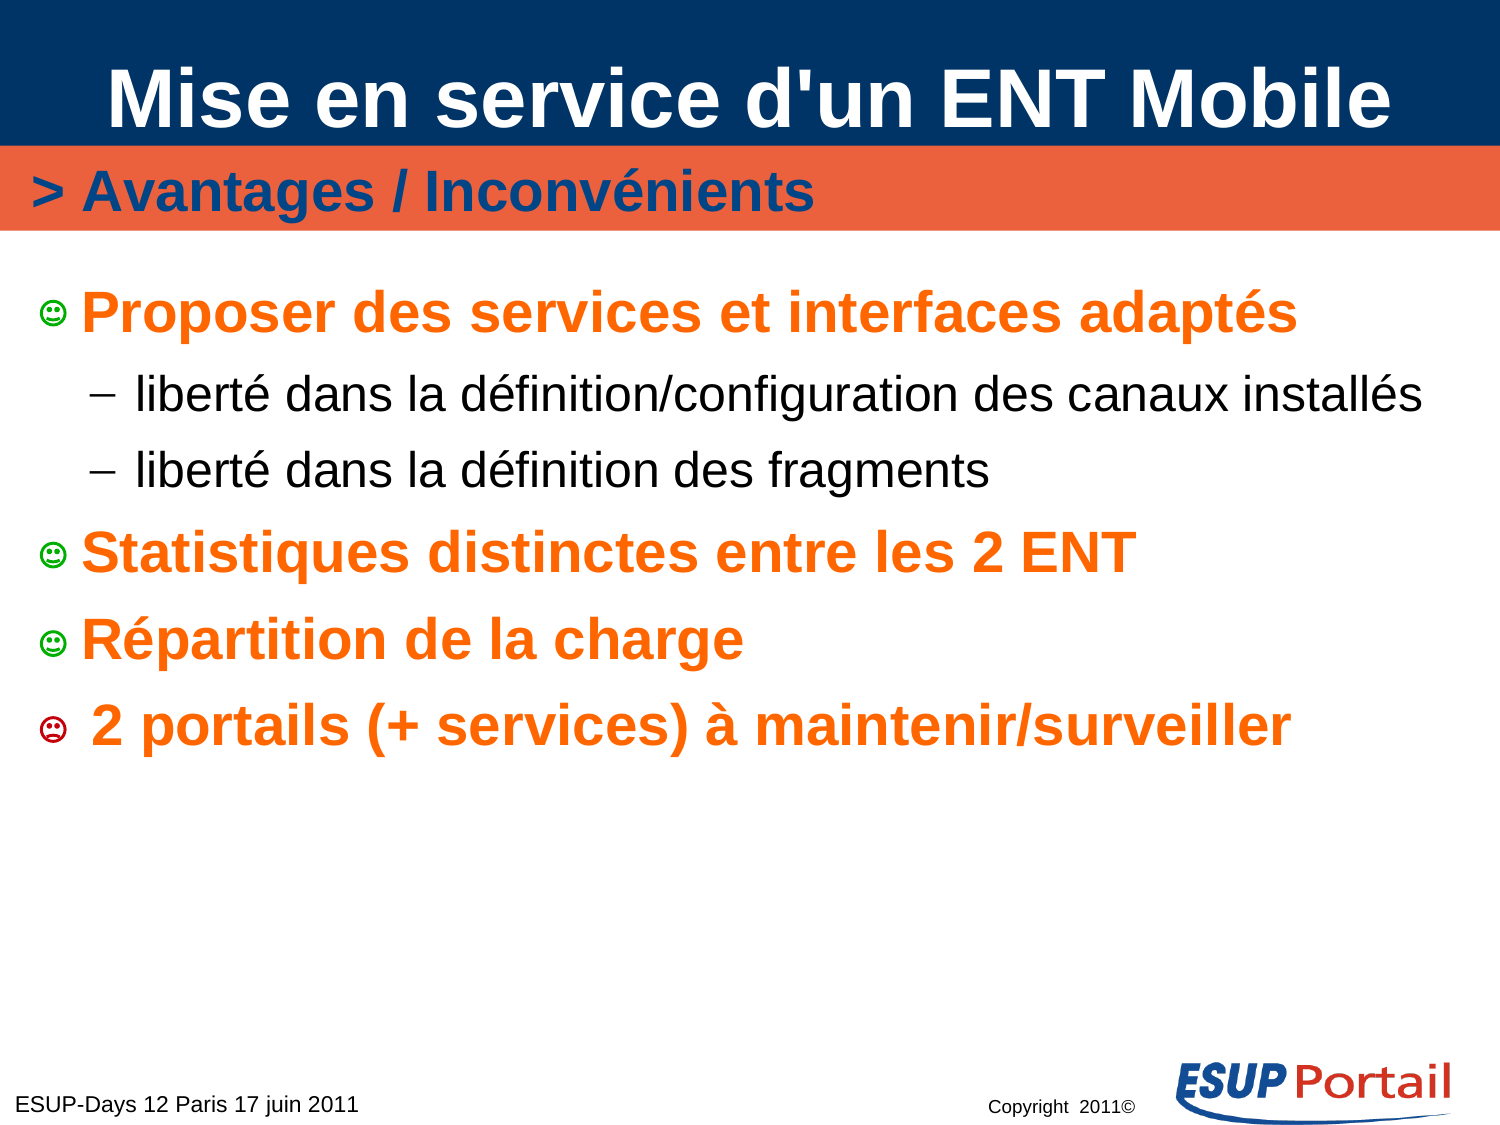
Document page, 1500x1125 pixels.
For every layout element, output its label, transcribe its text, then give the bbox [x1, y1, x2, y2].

text_box ESUP-Days 12 Paris 17 juin 2011 [0, 1074, 632, 1125]
picture [1175, 1074, 1451, 1125]
text_box Proposer des services et interfaces adaptés liberté dans la définition/configuration des canaux installés liberté dans la définition des fragments Statistiques distinctes entre les 2 ENT Répartition de la charge 2 portails (+ services) à maintenir/surveiller [0, 231, 1500, 1074]
text_box [41, 631, 66, 656]
text_box Mise en service d'un ENT Mobile [0, 0, 1500, 145]
text_box [41, 717, 66, 742]
text_box > Avantages / Inconvénients [0, 145, 1500, 231]
text_box [41, 301, 66, 325]
text_box [41, 543, 66, 567]
